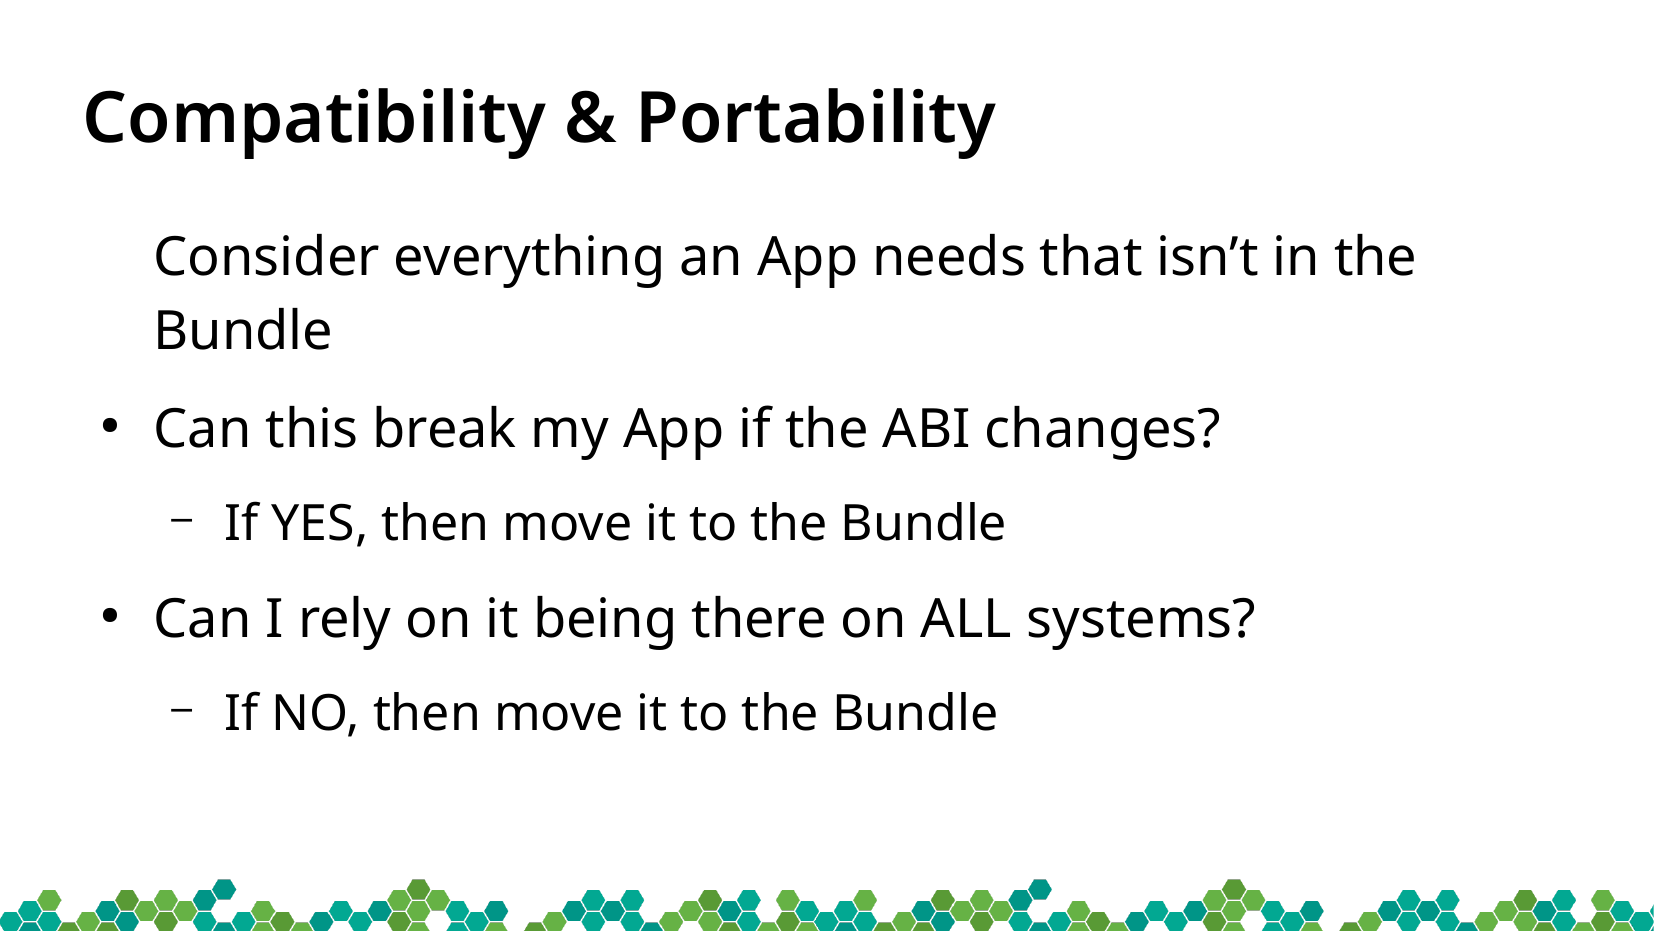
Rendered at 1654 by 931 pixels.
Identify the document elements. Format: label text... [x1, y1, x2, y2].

title Compatibility & Portability [82, 37, 1571, 193]
picture [0, 871, 1654, 931]
list Consider everything an App needs that isn’t in the Bundle Can this break my App if the ABI changes? If YES, then move it to the Bundle Can I rely on it being there on ALL systems? If NO, then move it to the Bundle [82, 217, 1571, 758]
